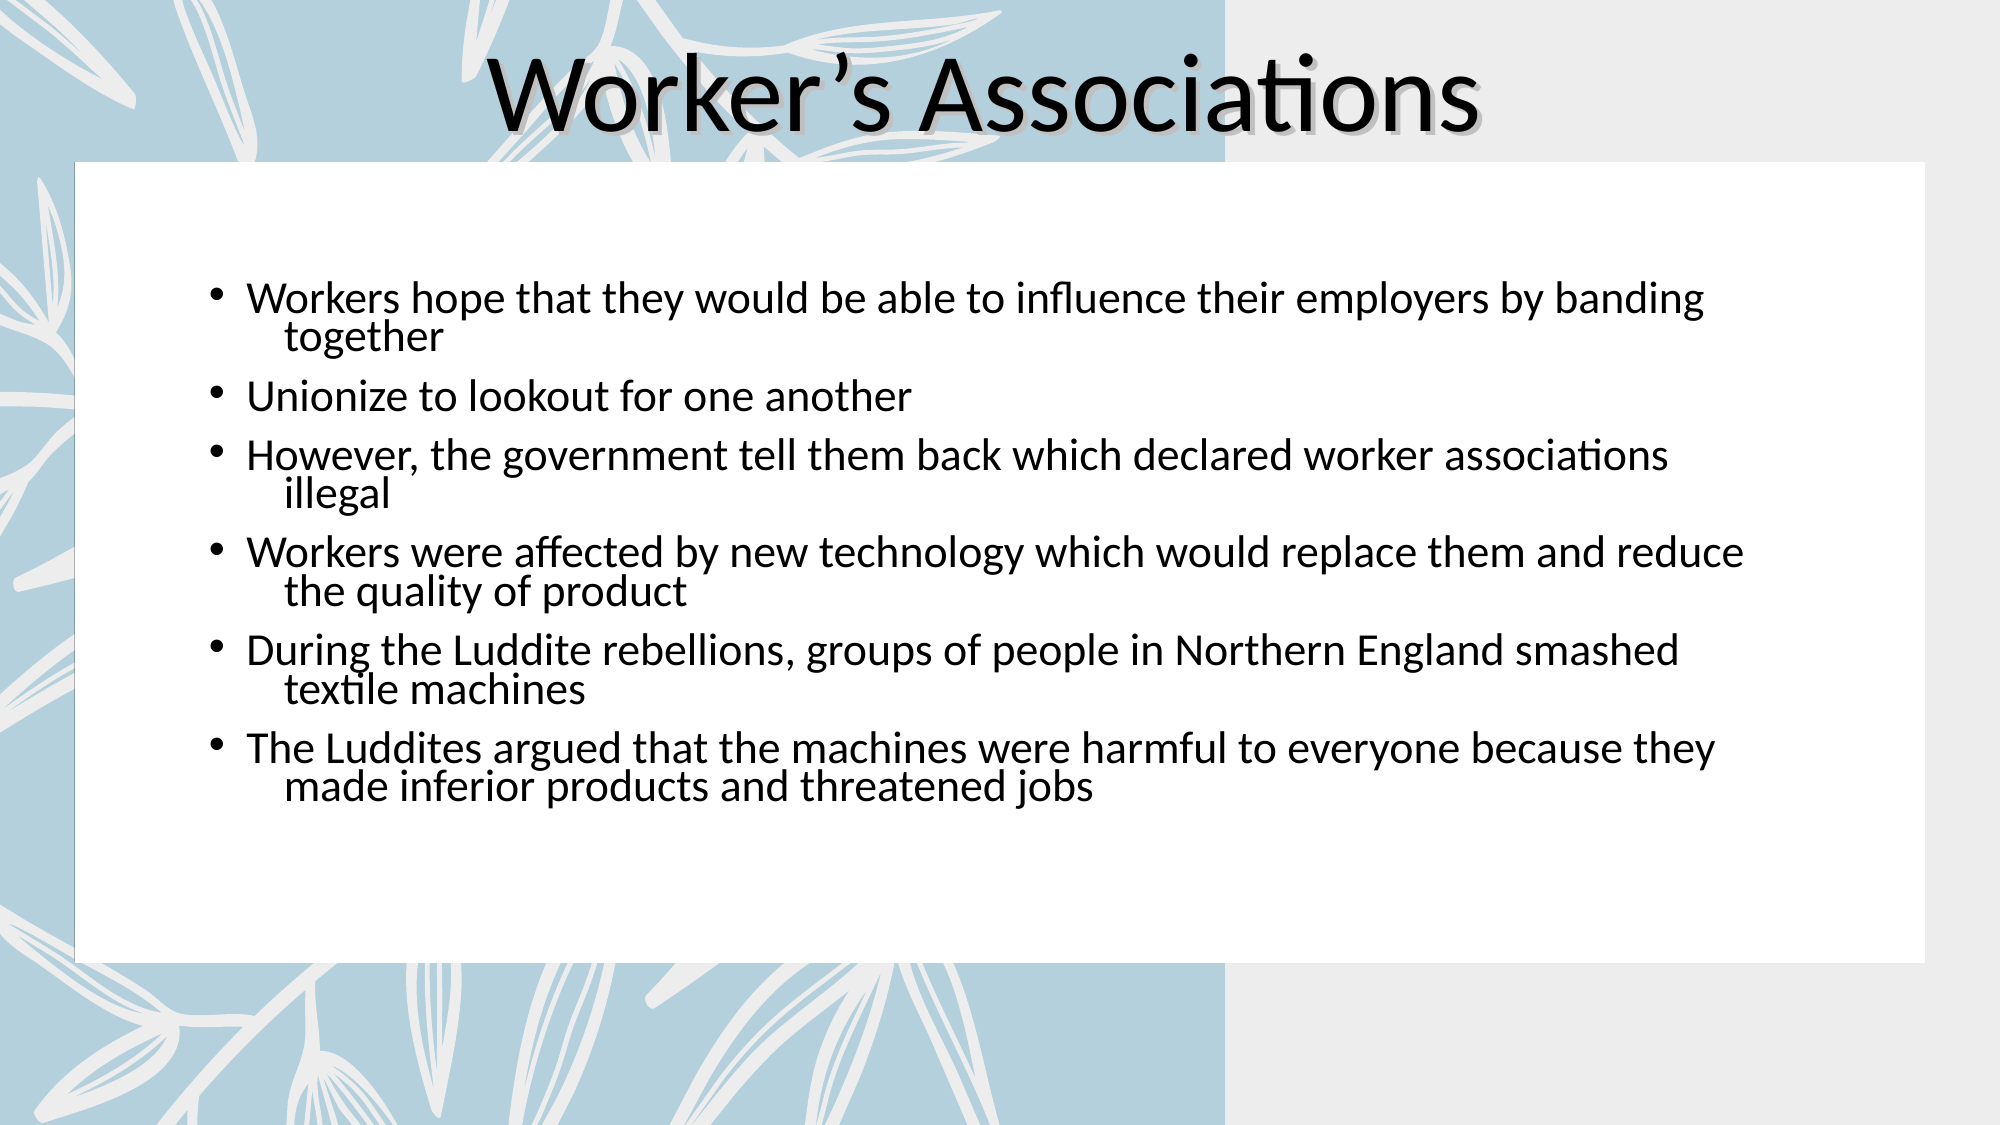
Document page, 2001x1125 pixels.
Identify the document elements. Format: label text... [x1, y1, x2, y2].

text_box [0, 0, 2000, 1125]
list Workers hope that they would be able to influence their employers by banding together Unionize to lookout for one another However, the government tell them back which declared worker associations illegal Workers were affected by new technology which would replace them and reduce the quality of product During the Luddite rebellions, groups of people in Northern England smashed textile machines The Luddites argued that the machines were harmful to everyone because they made inferior products and threatened jobs [193, 275, 1775, 851]
text_box Worker’s Associations [472, 11, 1497, 161]
